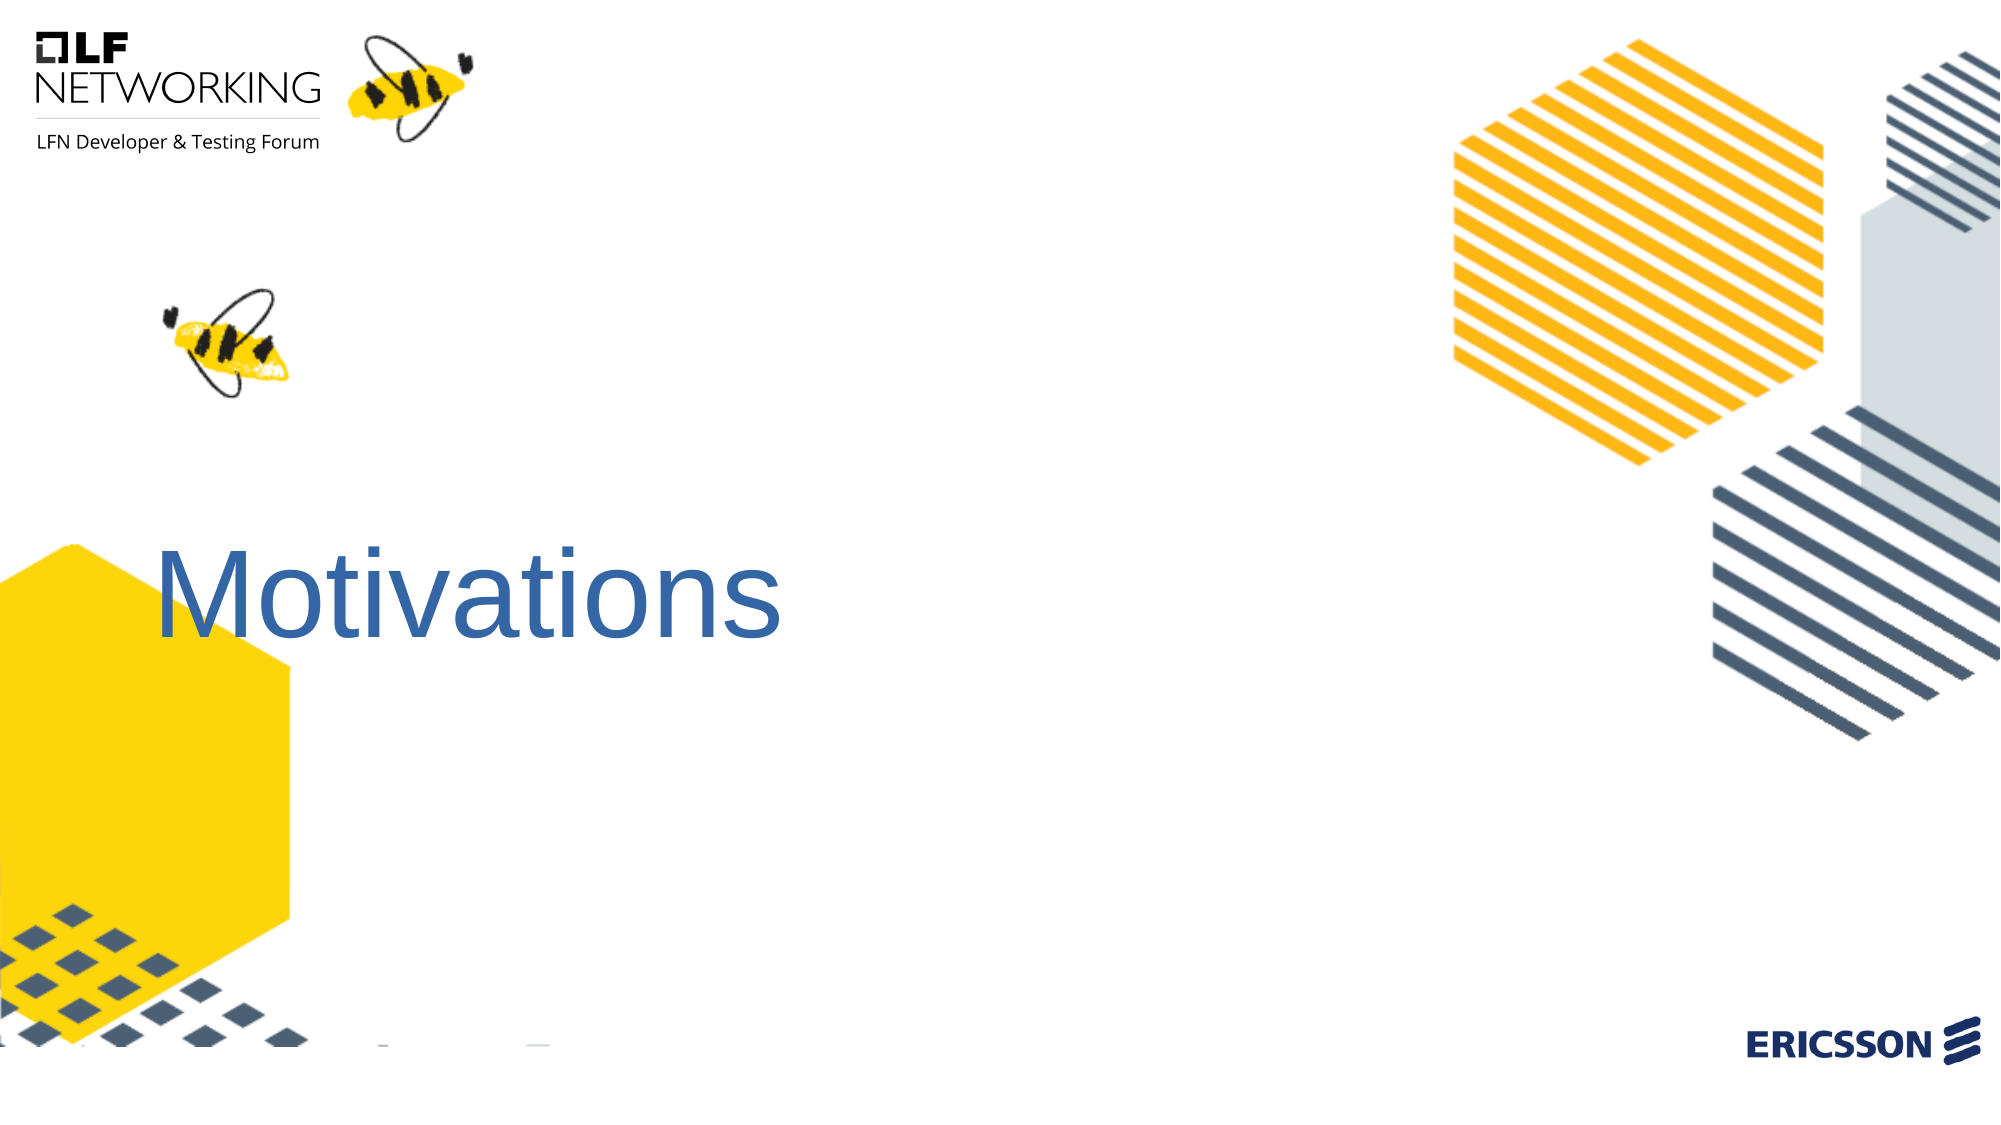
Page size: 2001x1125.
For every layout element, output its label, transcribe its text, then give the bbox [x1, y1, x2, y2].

title Motivations [137, 203, 1863, 672]
picture [0, 0, 2000, 1116]
